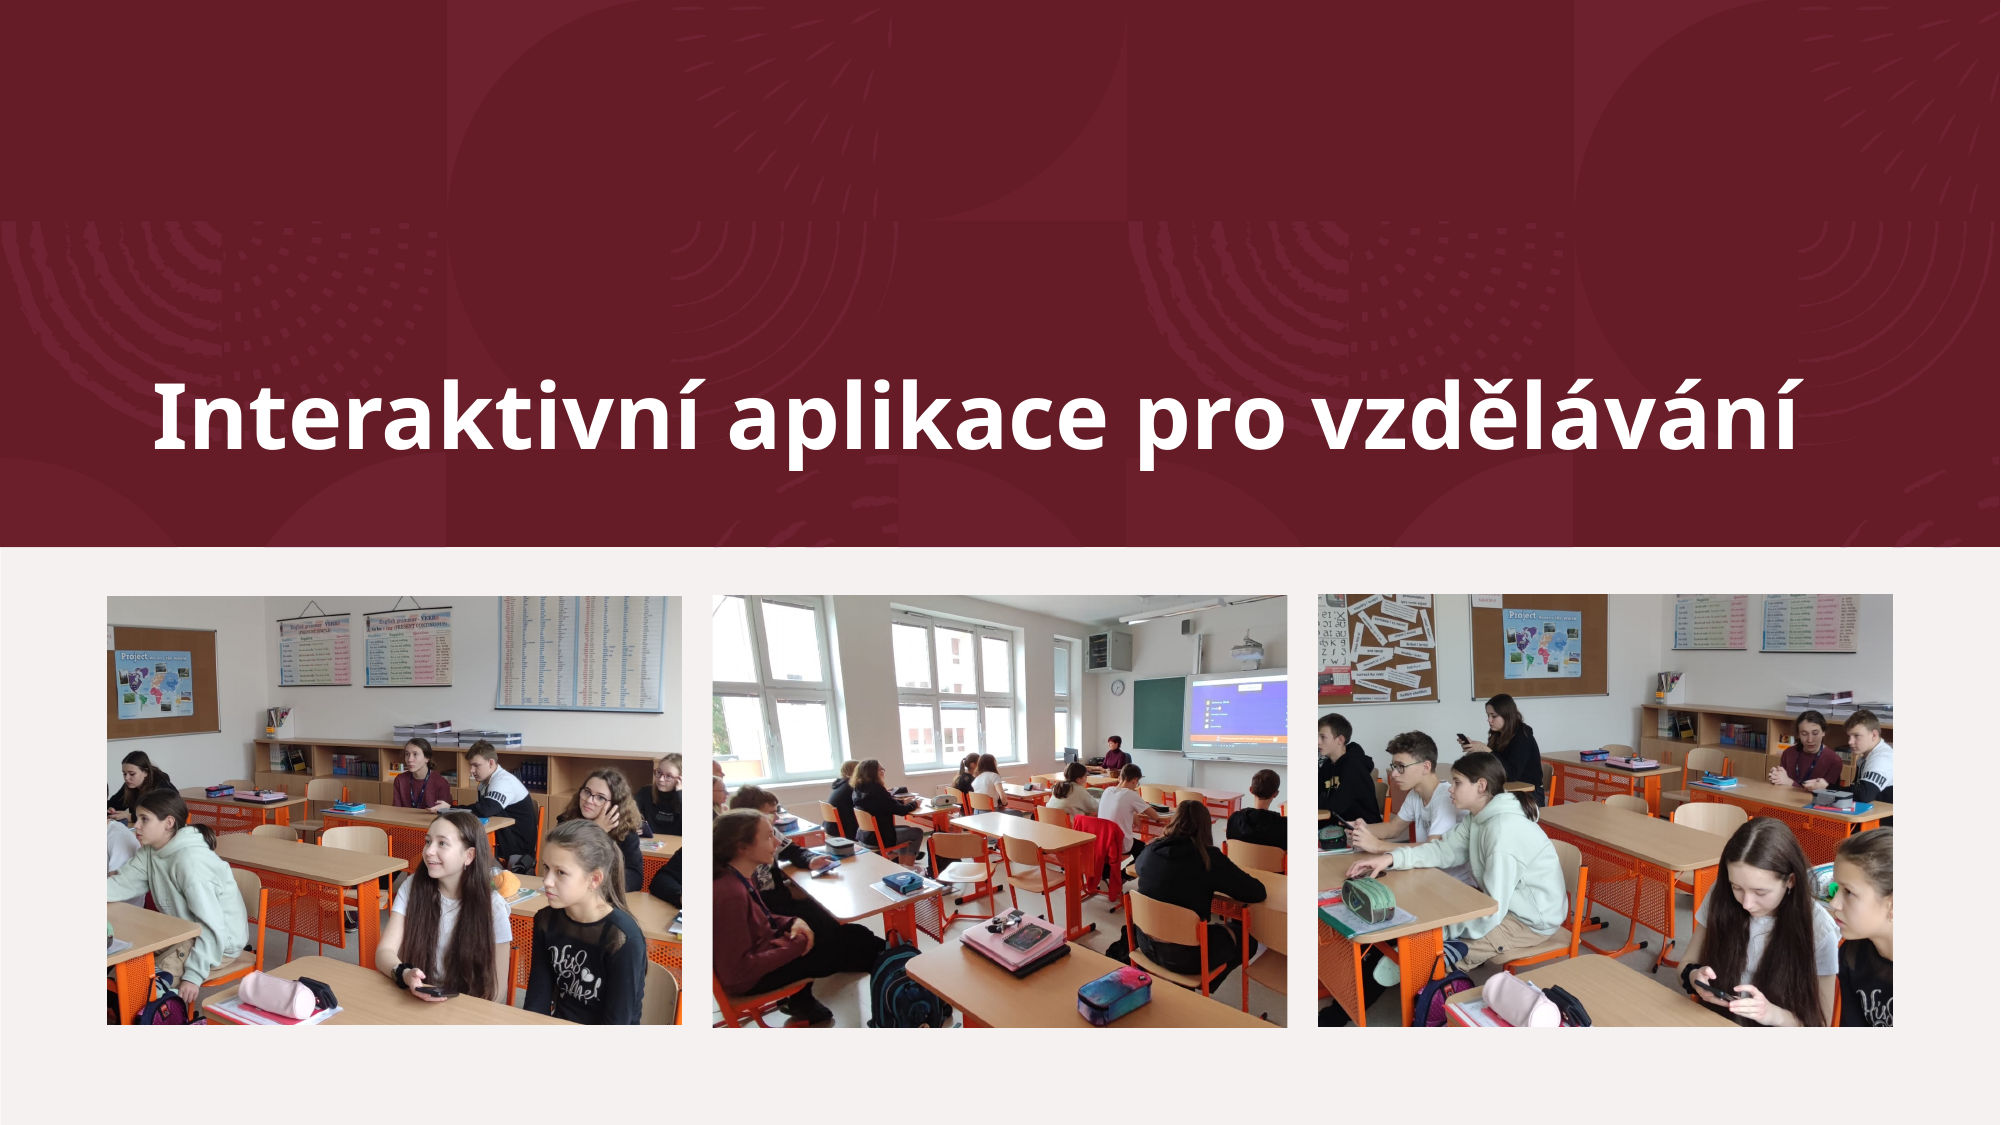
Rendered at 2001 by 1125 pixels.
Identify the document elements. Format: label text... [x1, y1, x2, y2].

title Interaktivní aplikace pro vzdělávání [137, 122, 1916, 475]
picture [712, 595, 1288, 1028]
text_box [0, 0, 2000, 1125]
picture [107, 596, 682, 1025]
picture [1318, 594, 1893, 1027]
